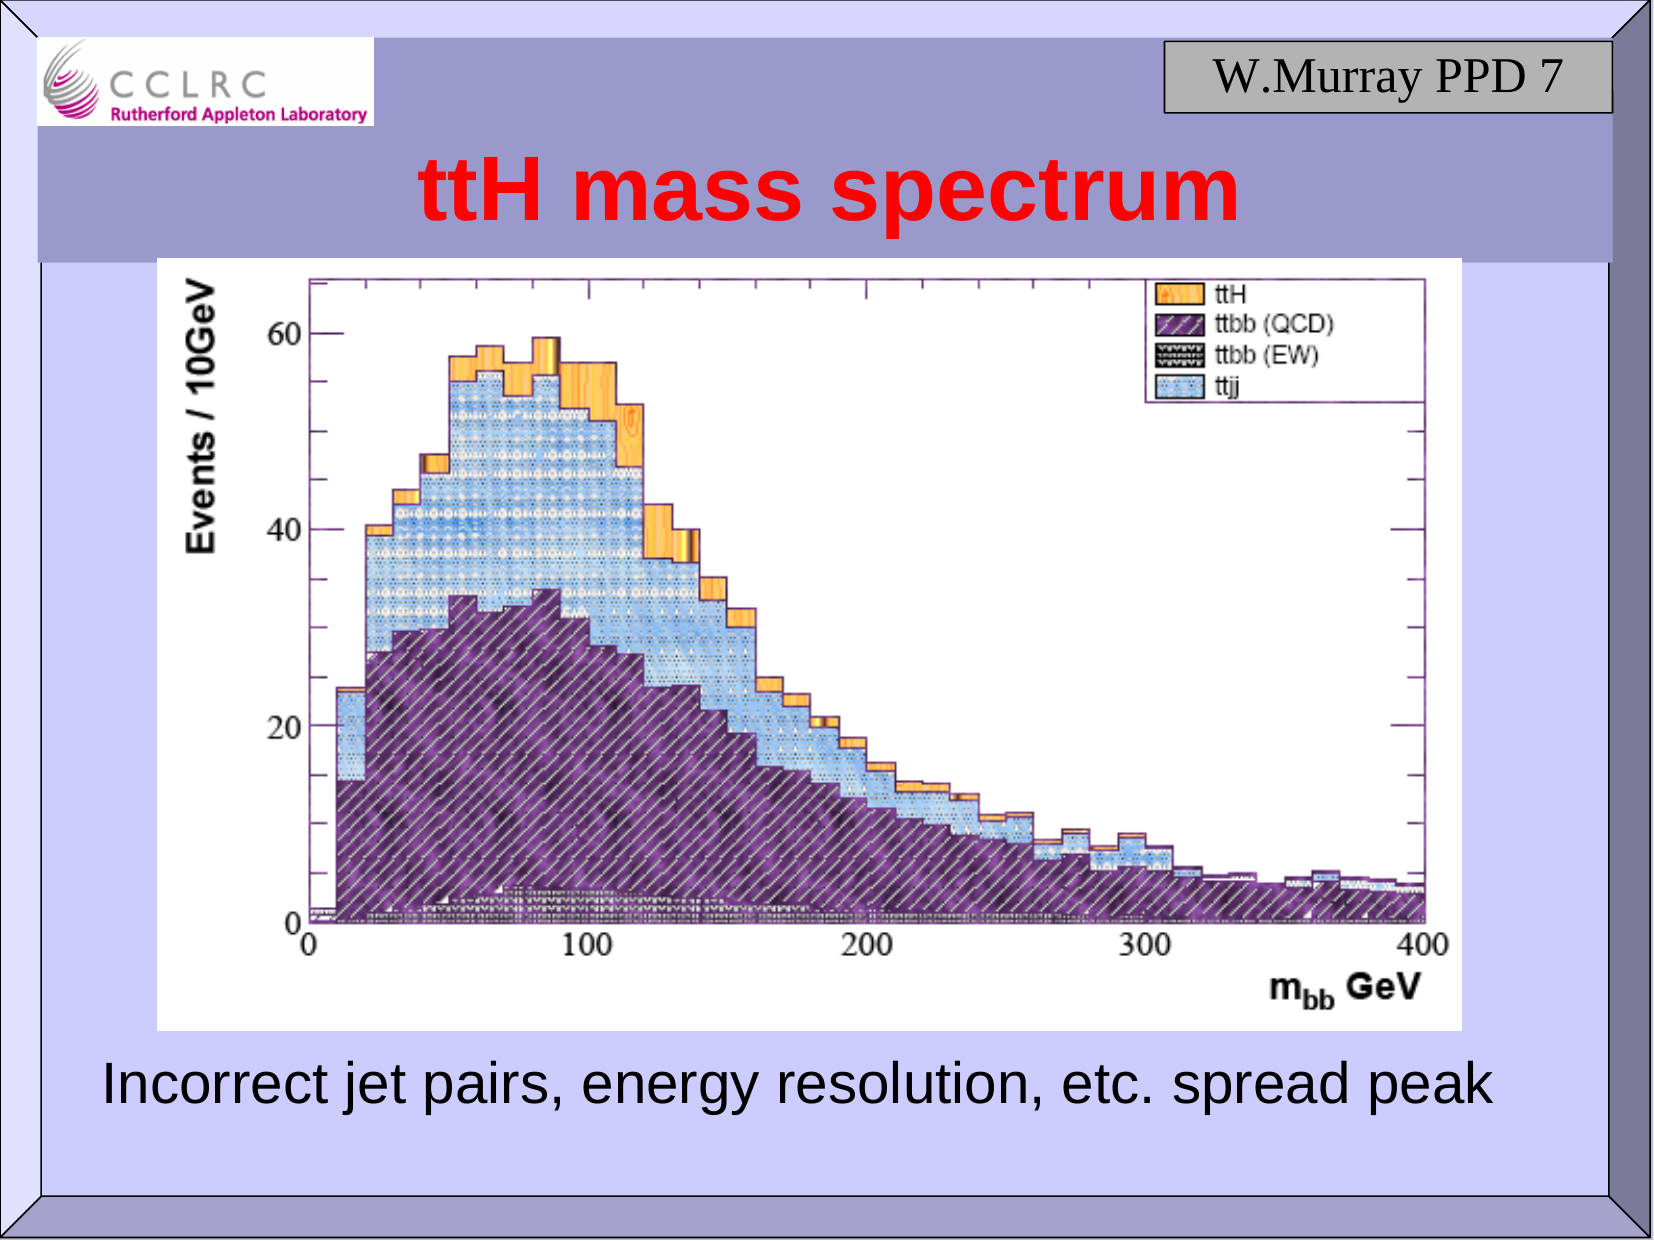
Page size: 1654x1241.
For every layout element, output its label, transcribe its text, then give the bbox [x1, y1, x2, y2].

list Incorrect jet pairs, energy resolution, etc. spread peak [84, 1050, 1563, 1122]
picture [37, 37, 374, 126]
picture [157, 258, 1462, 1031]
title ttH mass spectrum [124, 112, 1537, 263]
